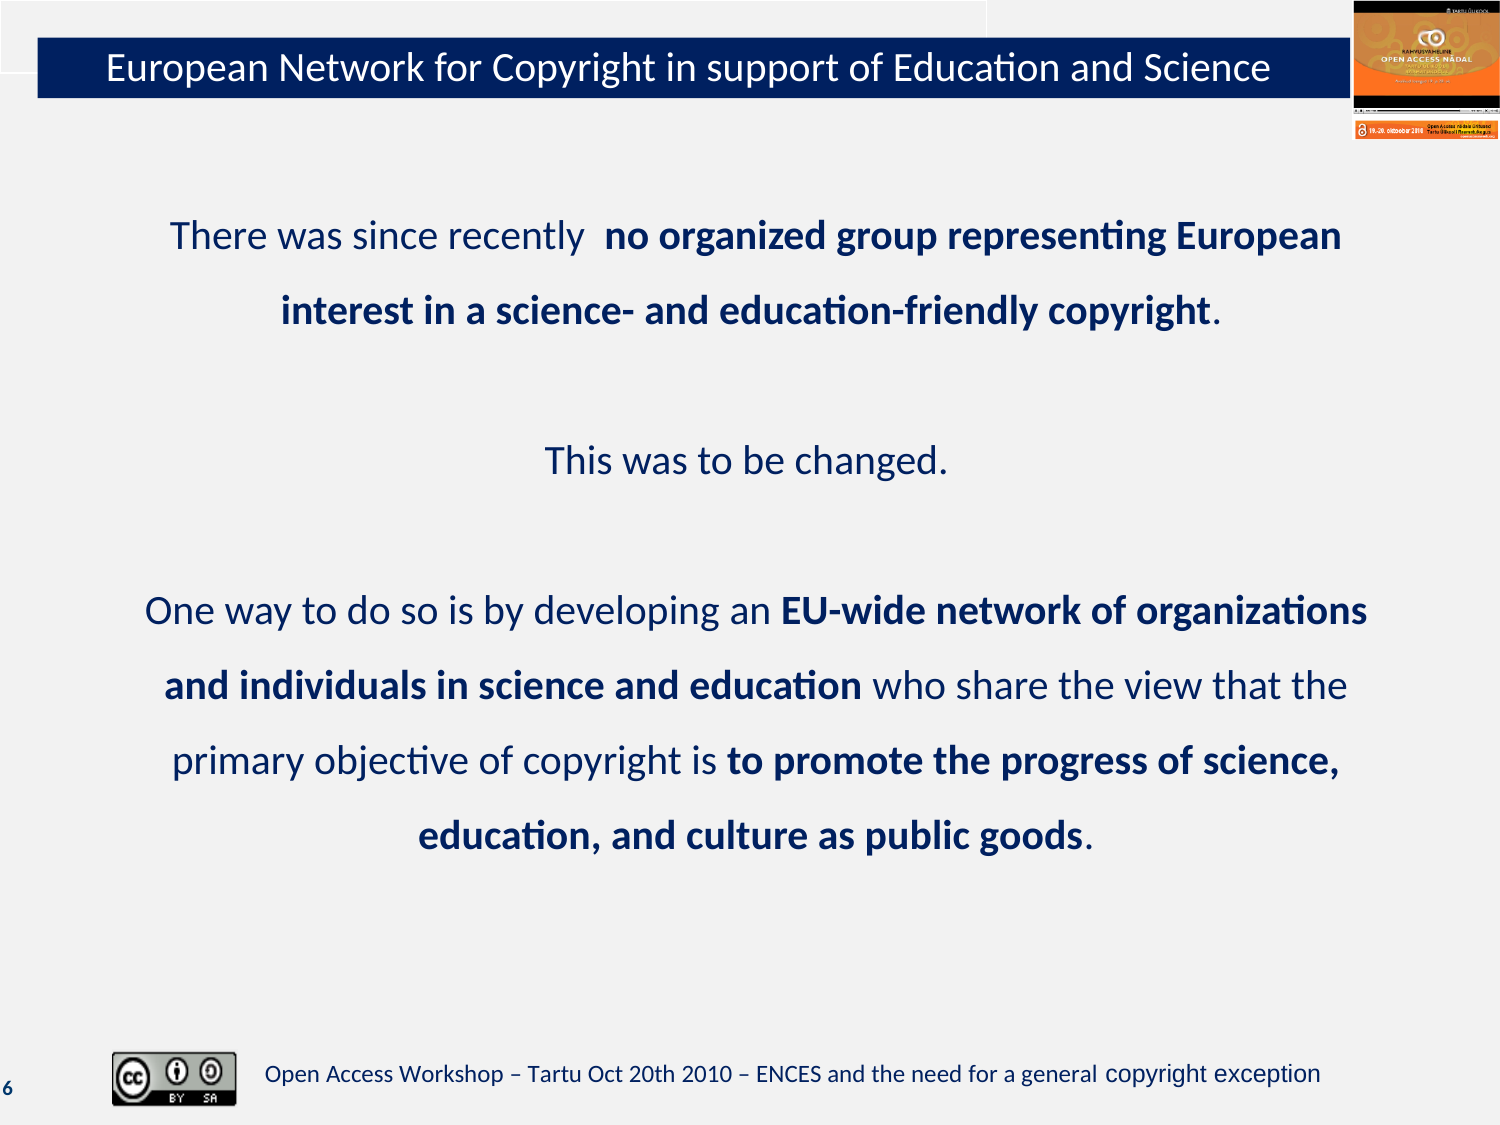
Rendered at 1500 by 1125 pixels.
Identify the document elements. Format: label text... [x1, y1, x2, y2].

text_box European Network for Copyright in support of Education and Science [37, 37, 1351, 99]
text_box There was since recently no organized group representing European interest in a science- and education-friendly copyright. This was to be changed. One way to do so is by developing an EU-wide network of organizations and individuals in science and education who share the view that the primary objective of copyright is to promote the progress of science, education, and culture as public goods. [99, 174, 1413, 872]
